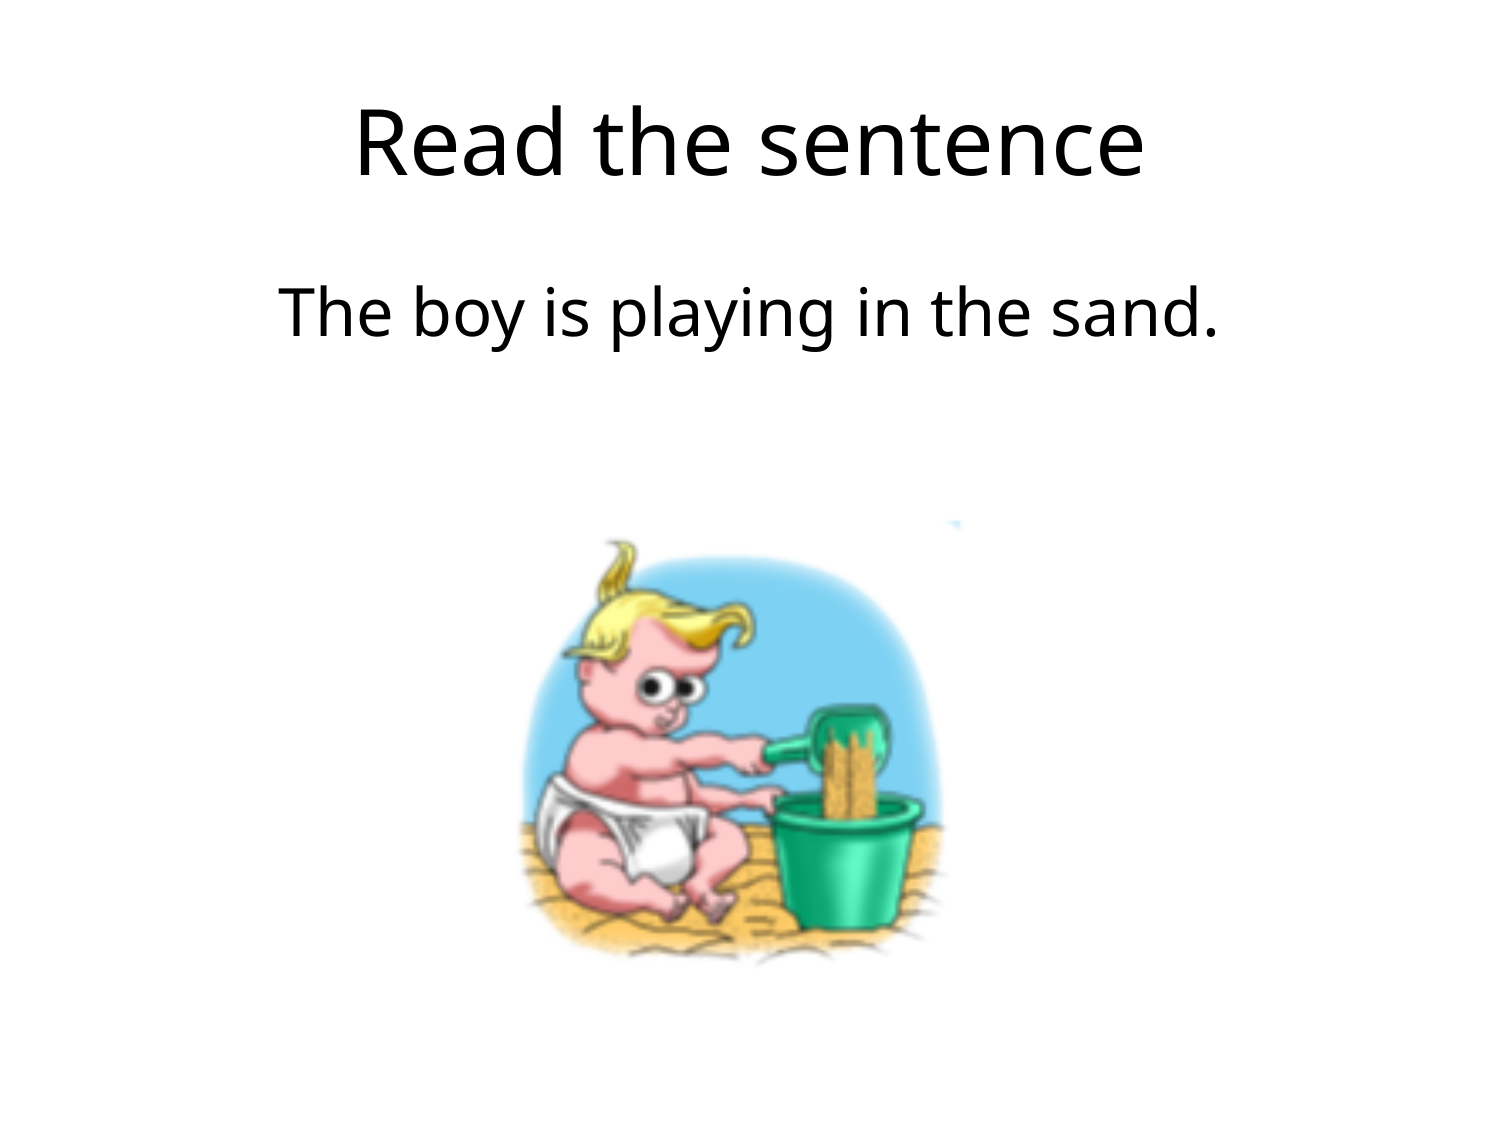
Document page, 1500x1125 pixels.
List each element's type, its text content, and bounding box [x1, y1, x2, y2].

picture [440, 397, 1025, 1039]
title Read the sentence [75, 45, 1426, 233]
list The boy is playing in the sand. [75, 262, 1426, 445]
